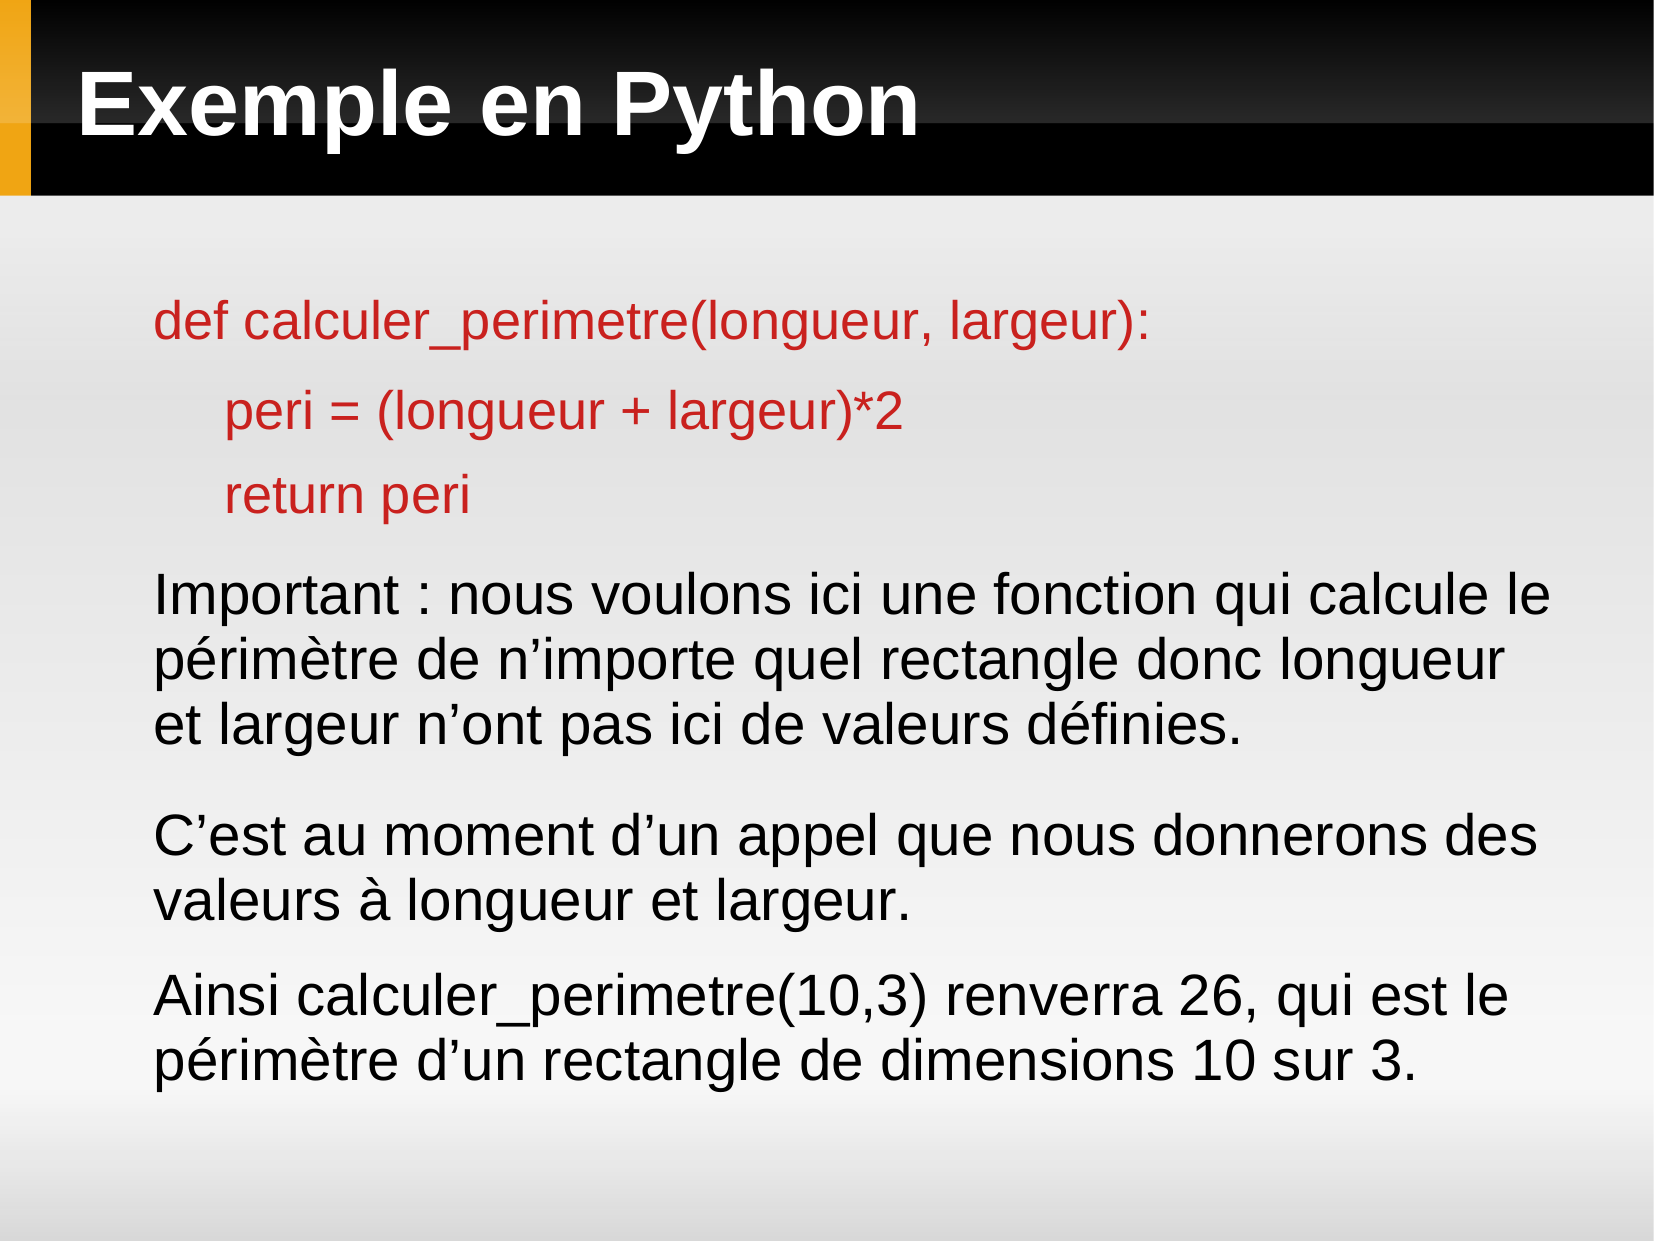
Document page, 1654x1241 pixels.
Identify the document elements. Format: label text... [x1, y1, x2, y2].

picture [0, 0, 1654, 1241]
list Important : nous voulons ici une fonction qui calcule le périmètre de n’importe quel rectangle donc longueur et largeur n’ont pas ici de valeurs définies. [82, 561, 1571, 774]
list def calculer_perimetre(longueur, largeur): peri = (longueur + largeur)*2 return peri [82, 290, 1571, 532]
title Exemple en Python [76, 0, 1565, 208]
list C’est au moment d’un appel que nous donnerons des valeurs à longueur et largeur. Ainsi calculer_perimetre(10,3) renverra 26, qui est le périmètre d’un rectangle de dimensions 10 sur 3. [82, 803, 1571, 1093]
